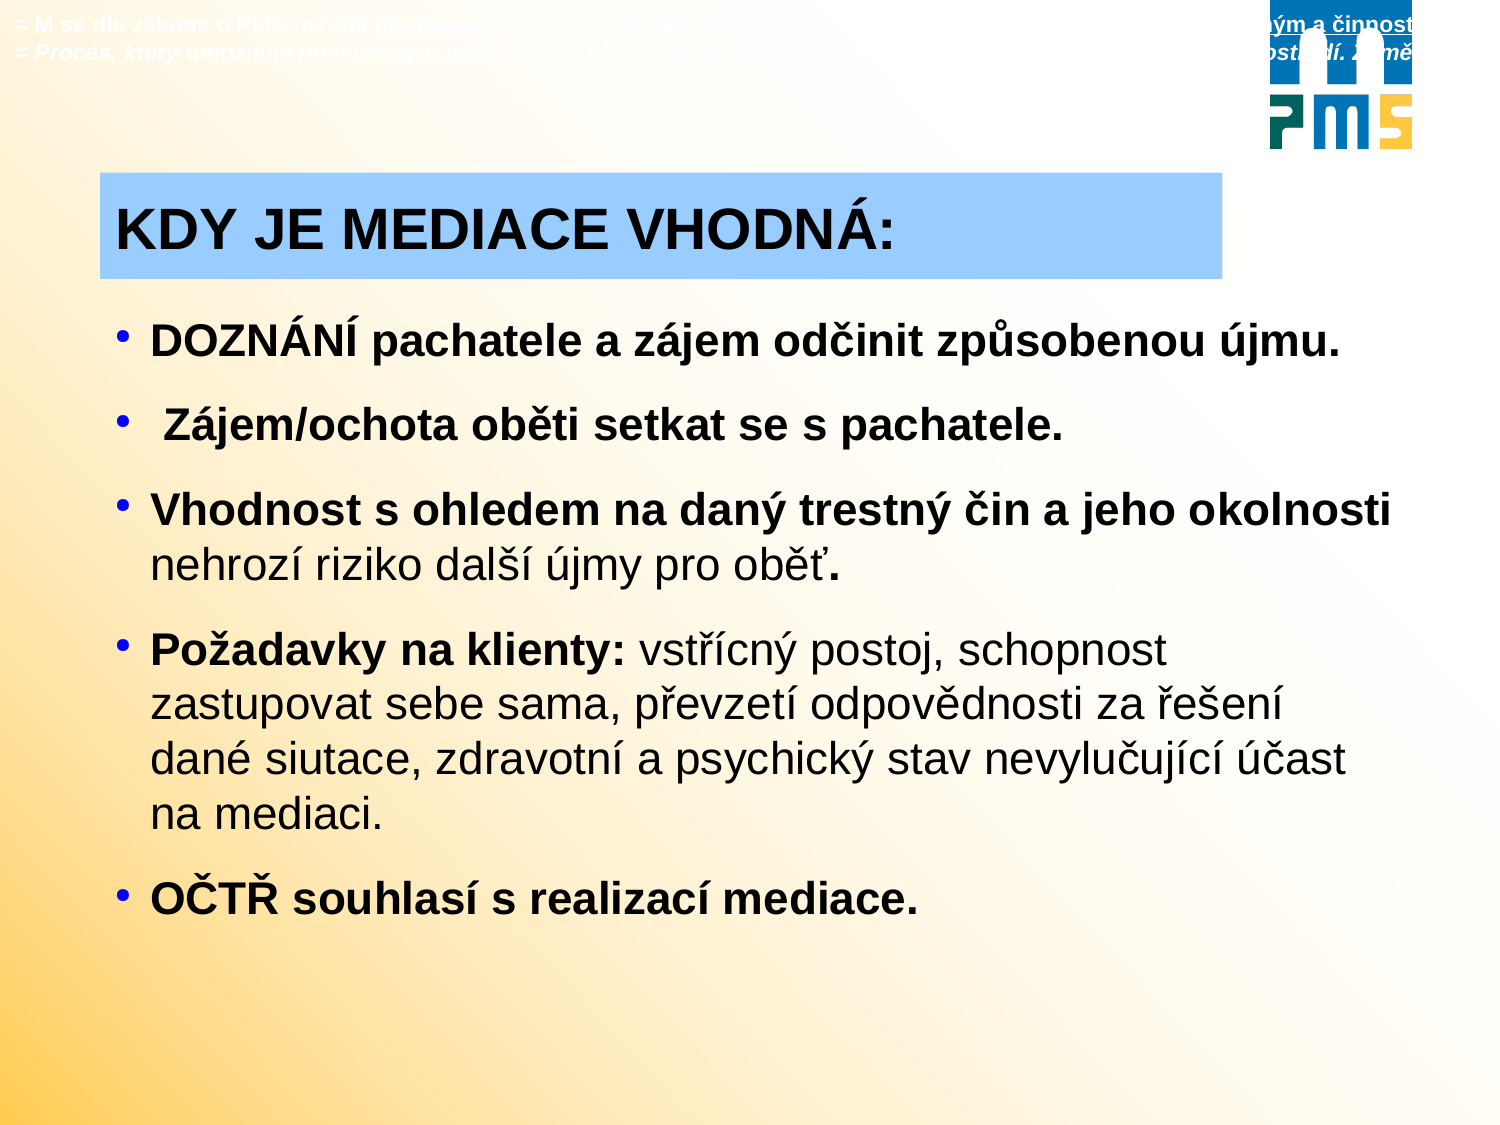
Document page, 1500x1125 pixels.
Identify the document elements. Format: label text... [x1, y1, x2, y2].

text_box = M se dle zákona o PMS rozumí mimosoudní zprostředkování za účelem řešení sporu mezi obviněným a poškozeným a činnost směřující k urovnání konfliktního stavu vykonávaná v souvislosti s trestním řízením. Mediaci lze provádět jen s výslovným souhlasem obviněného a poškozeného. = Proces, který umožňuje poškozeným majícím o to zájem setkat se s pachatelem v bezpečném a uspořádaném prostředí. Záměrem je vést pachatele k odpovědnosti a zároveň poskytnout podporu a pomoc pošk. Pošk.- sdělit, jak jej TČ ovlivnil, dostat odpovědi na své otázky a účastnit se plánu NŠ. [0, 2, 1500, 73]
text_box DOZNÁNÍ pachatele a zájem odčinit způsobenou újmu. Zájem/ochota oběti setkat se s pachatele. Vhodnost s ohledem na daný trestný čin a jeho okolnosti nehrozí riziko další újmy pro oběť. Požadavky na klienty: vstřícný postoj, schopnost zastupovat sebe sama, převzetí odpovědnosti za řešení dané siutace, zdravotní a psychický stav nevylučující účast na mediaci. OČTŘ souhlasí s realizací mediace. [100, 302, 1412, 1000]
text_box KDY JE MEDIACE VHODNÁ: [100, 172, 1223, 279]
picture [0, 73, 1500, 1125]
